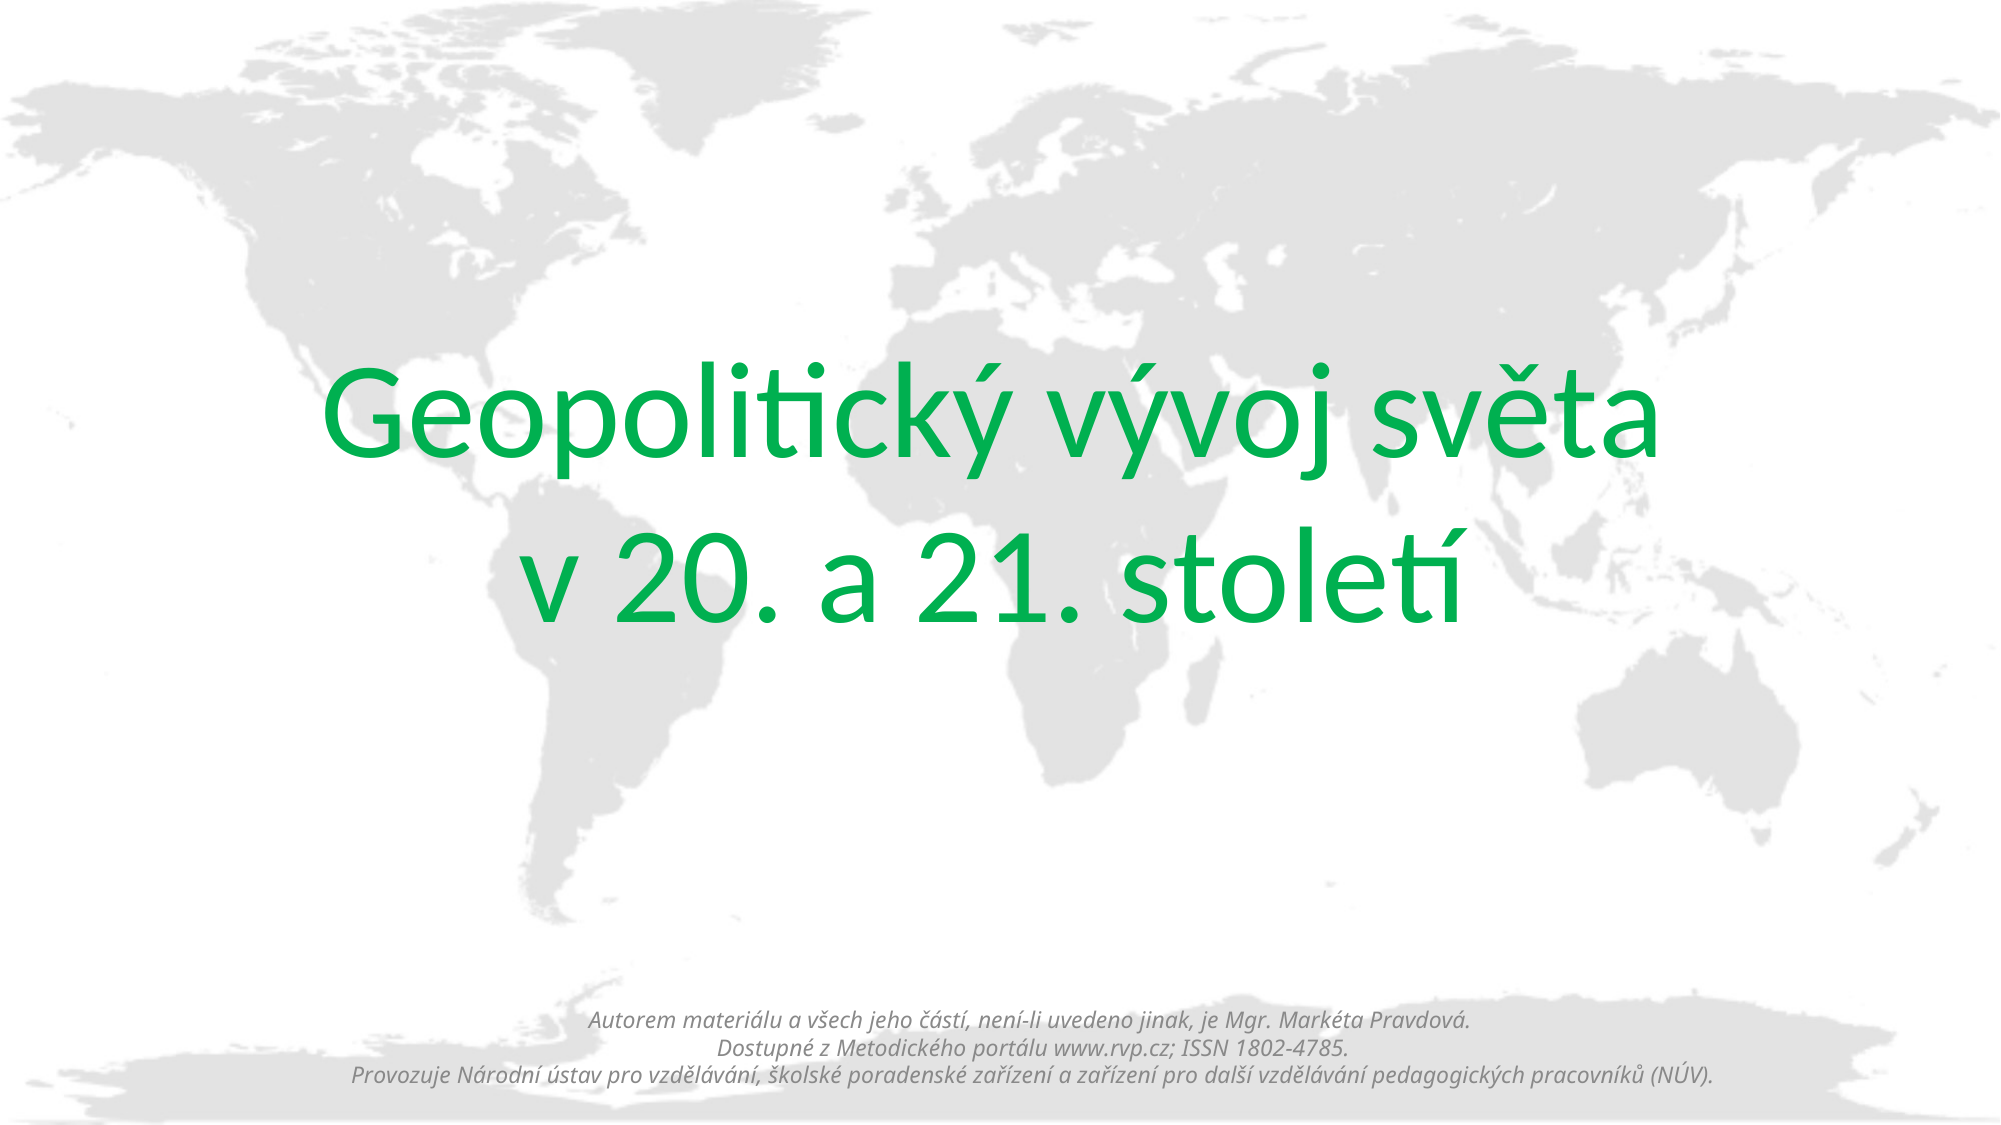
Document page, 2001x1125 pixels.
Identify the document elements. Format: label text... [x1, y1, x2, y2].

text_box Geopolitický vývoj světa v 20. a 21. století [275, 311, 1711, 658]
text_box Autorem materiálu a všech jeho částí, není-li uvedeno jinak, je Mgr. Markéta Pravdová. Dostupné z Metodického portálu www.rvp.cz; ISSN 1802-4785. Provozuje Národní ústav pro vzdělávání, školské poradenské zařízení a zařízení pro další vzdělávání pedagogických pracovníků (NÚV). [298, 981, 1769, 1113]
picture [0, 0, 2001, 1125]
